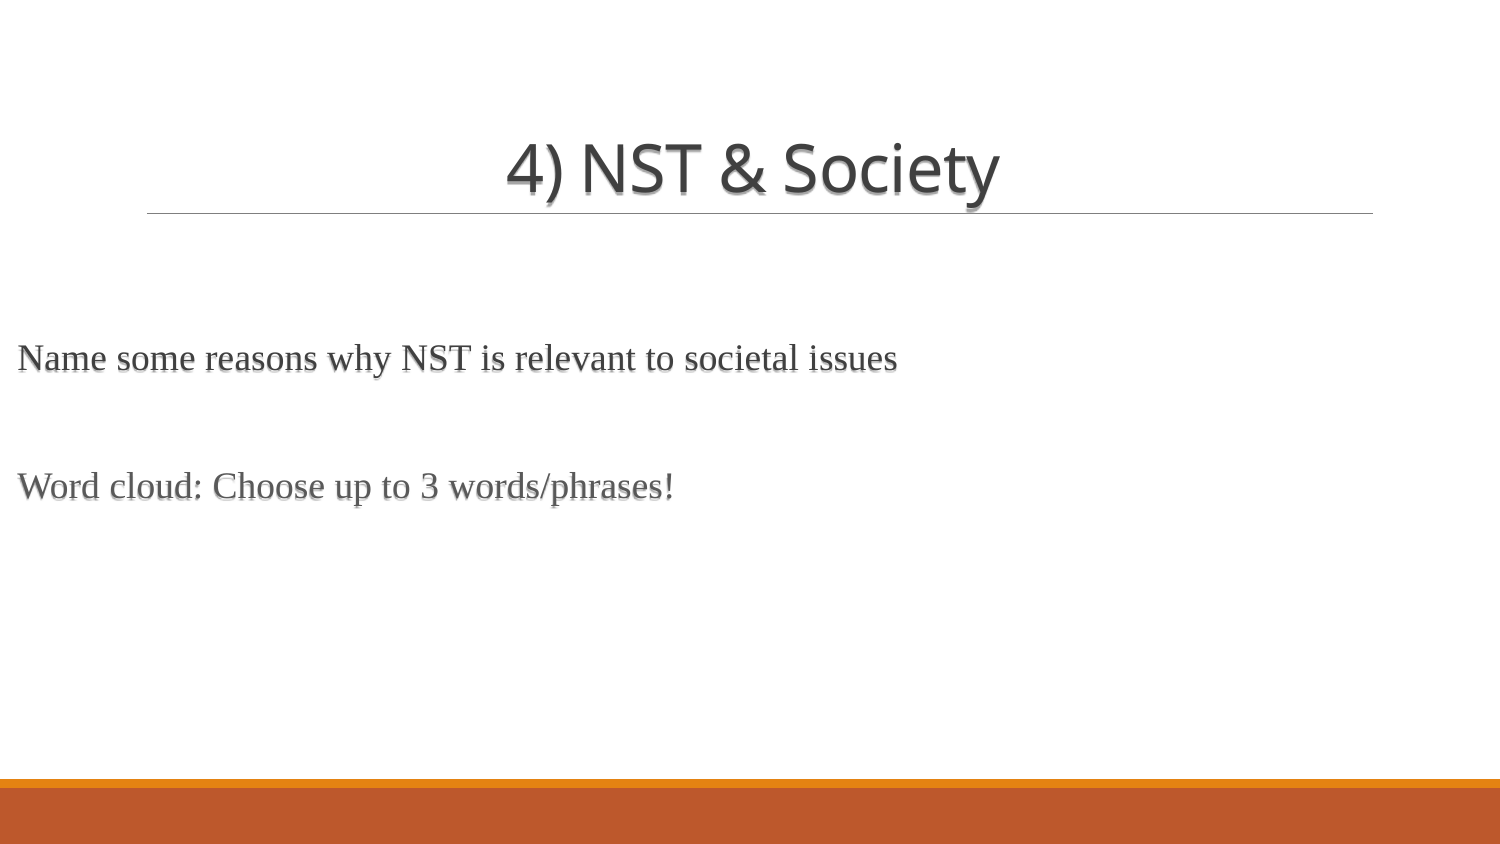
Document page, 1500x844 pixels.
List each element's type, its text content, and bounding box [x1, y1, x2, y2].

list Name some reasons why NST is relevant to societal issues Word cloud: Choose up to 3 words/phrases! [17, 267, 1465, 663]
title 4) NST & Society [134, 35, 1373, 214]
